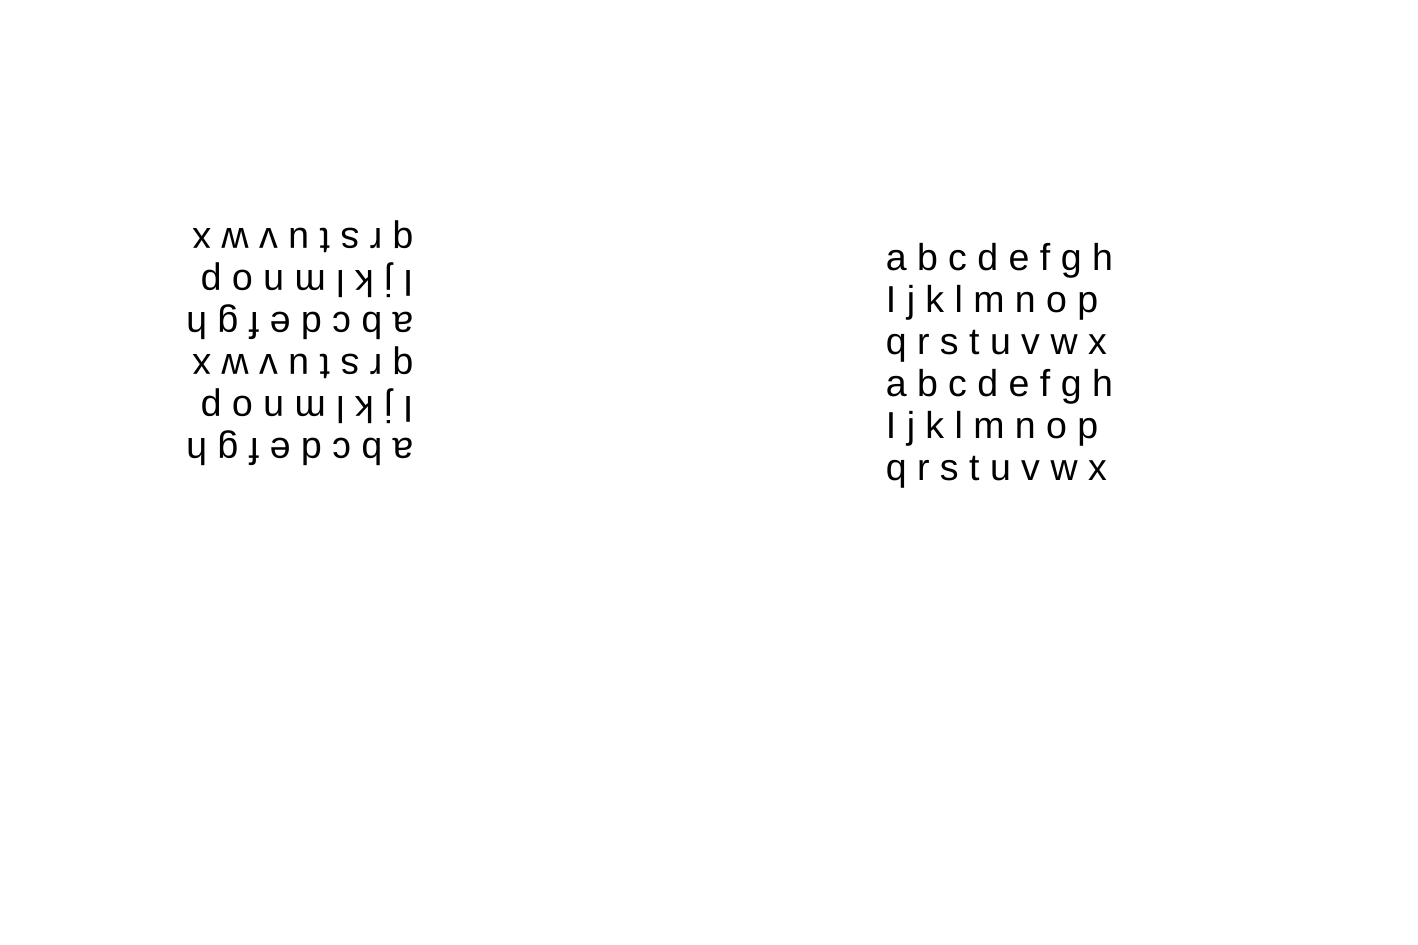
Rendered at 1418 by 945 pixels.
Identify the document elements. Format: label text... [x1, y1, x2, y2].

text_box a b c d e f g h I j k l m n o p q r s t u v w x a b c d e f g h I j k l m n o p q r s t u v w x [59, 118, 532, 591]
text_box a b c d e f g h I j k l m n o p q r s t u v w x a b c d e f g h I j k l m n o p q r s t u v w x [767, 118, 1241, 591]
